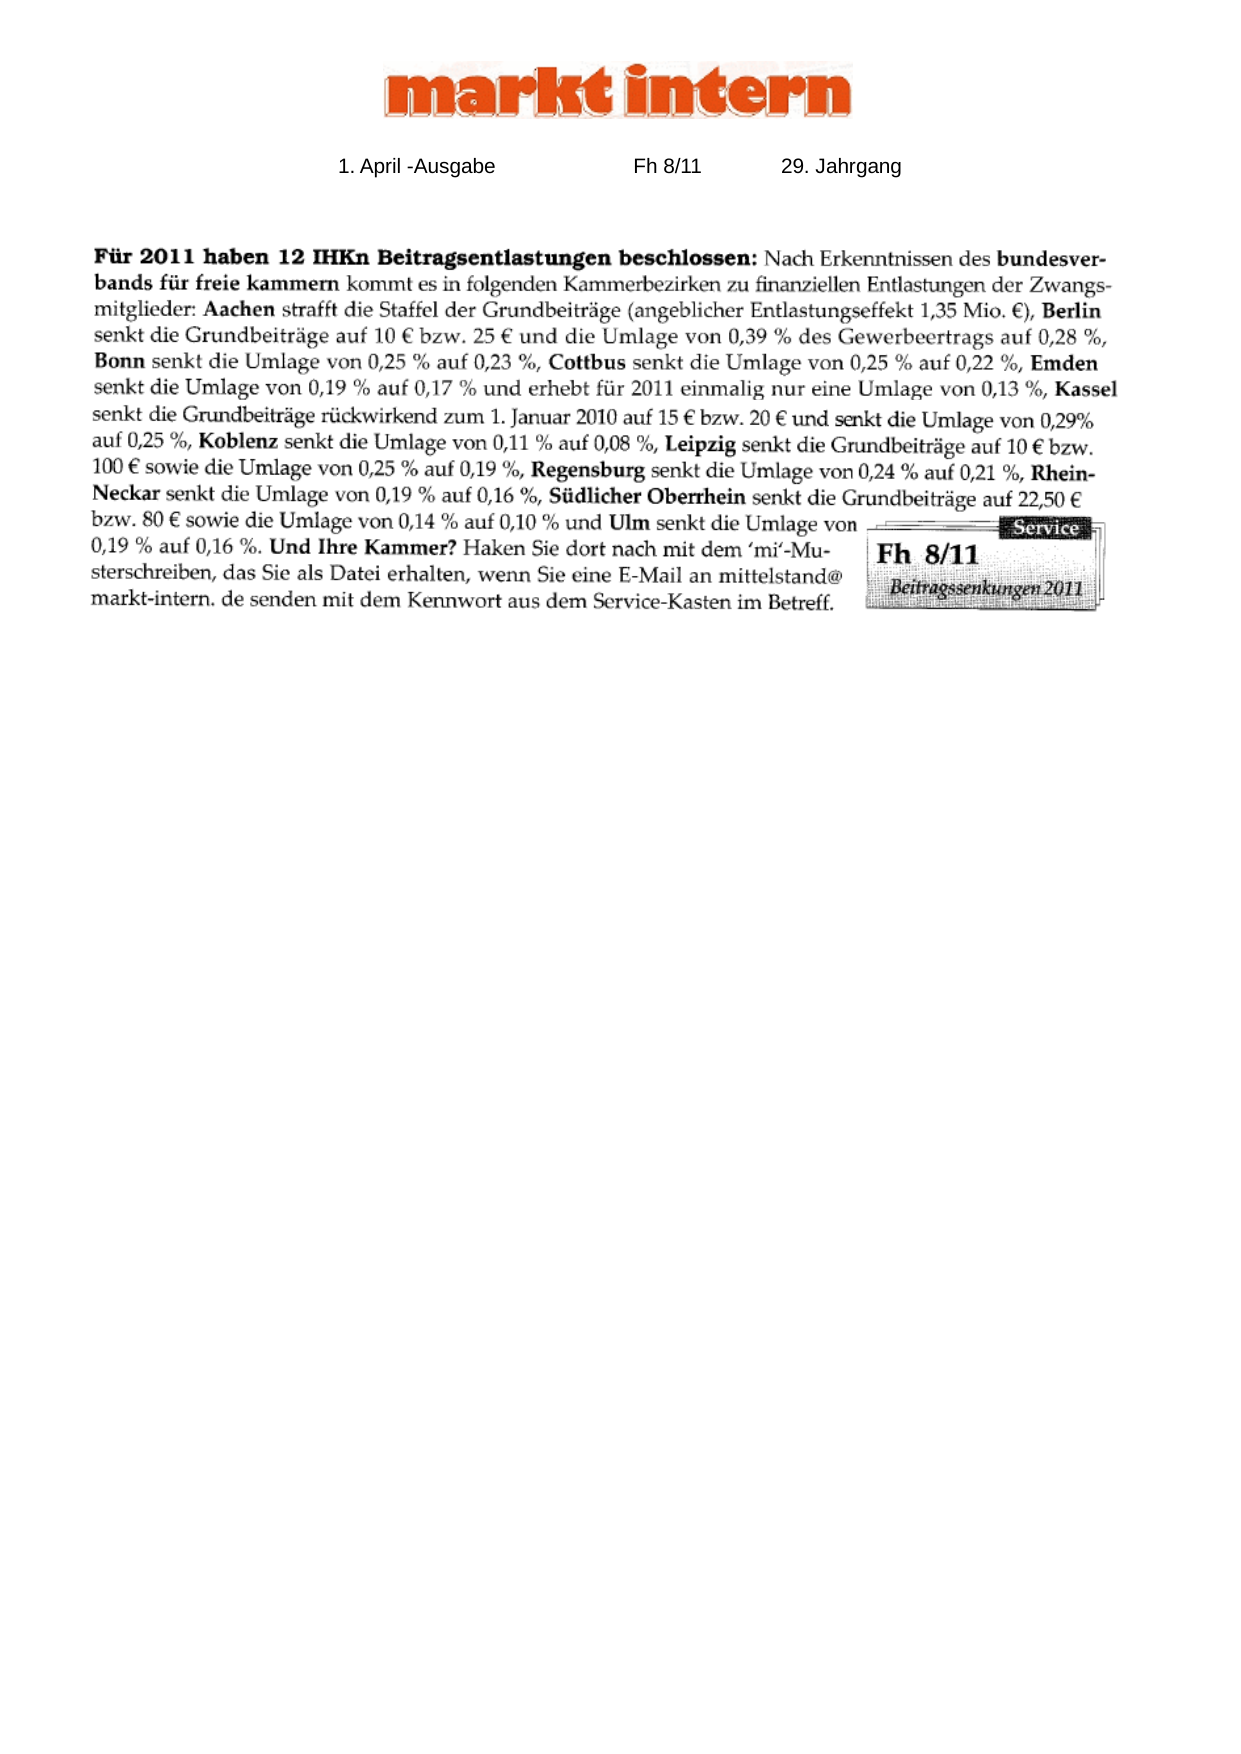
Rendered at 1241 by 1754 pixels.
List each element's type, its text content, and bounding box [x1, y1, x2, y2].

picture [383, 61, 853, 119]
text_box 1. April -Ausgabe Fh 8/11 29. Jahrgang [59, 147, 1182, 186]
picture [71, 236, 1152, 621]
